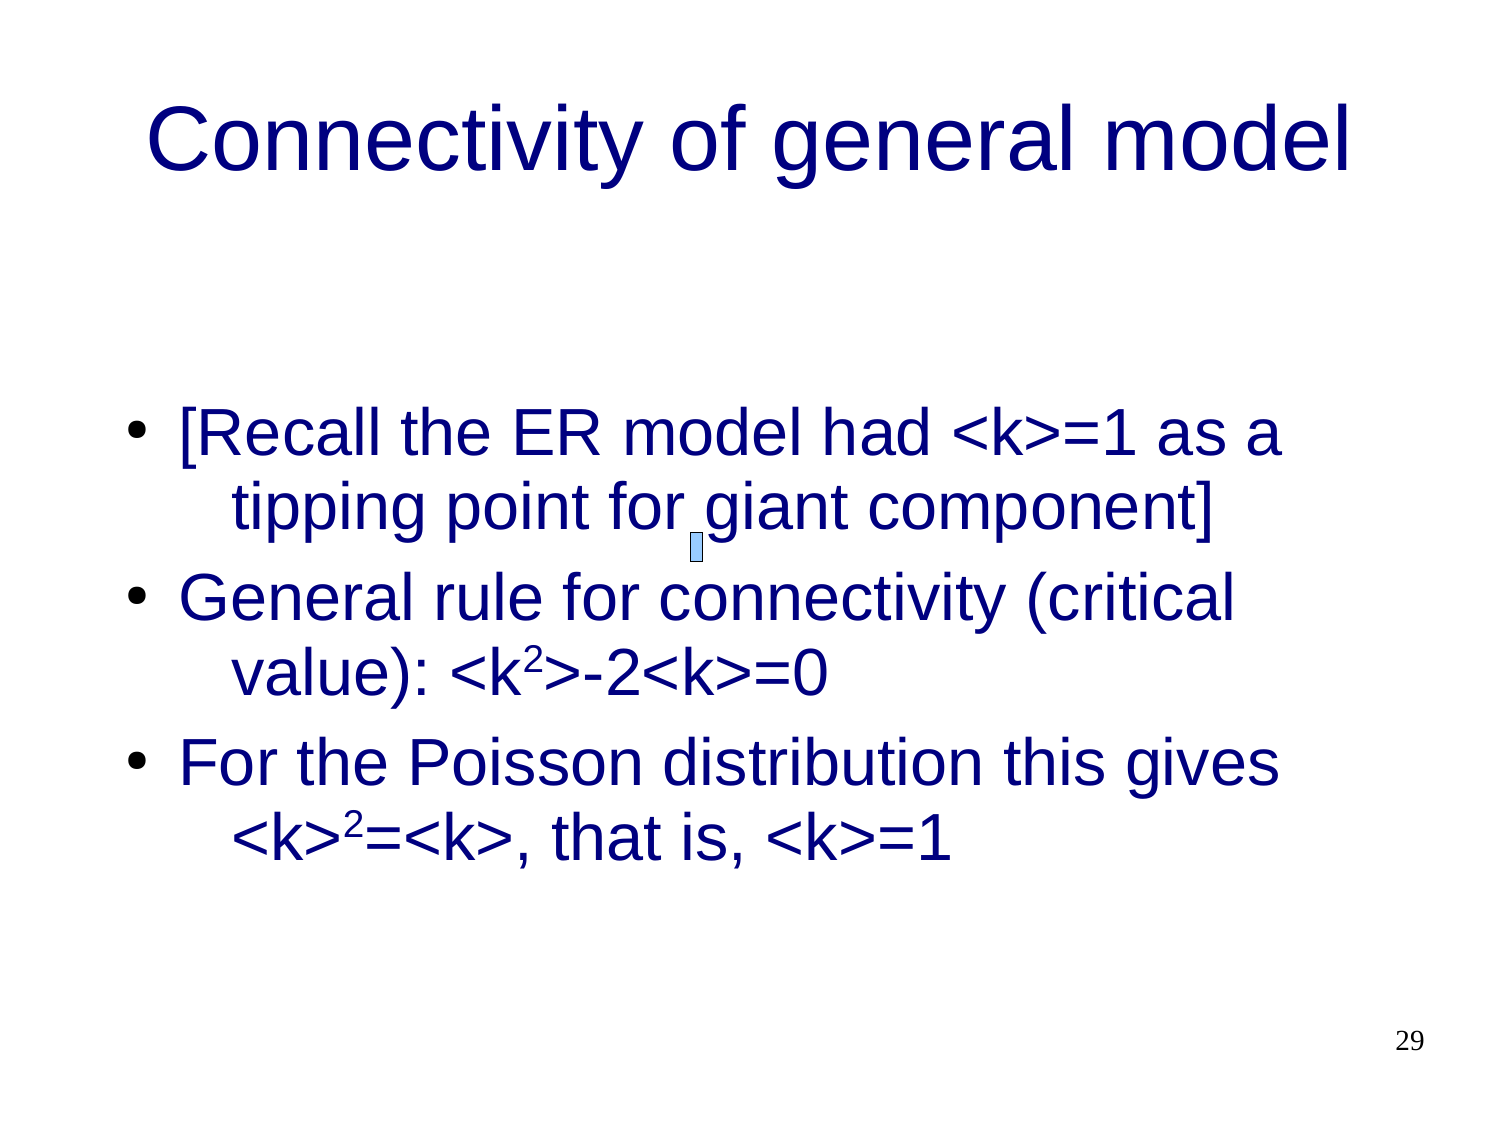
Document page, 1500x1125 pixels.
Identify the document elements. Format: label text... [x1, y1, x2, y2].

chart [690, 532, 703, 562]
list [Recall the ER model had <k>=1 as a tipping point for giant component] General rule for connectivity (critical value): <k2>-2<k>=0 For the Poisson distribution this gives <k>2=<k>, that is, <k>=1 [74, 255, 1425, 1014]
title Connectivity of general model [74, 44, 1425, 233]
